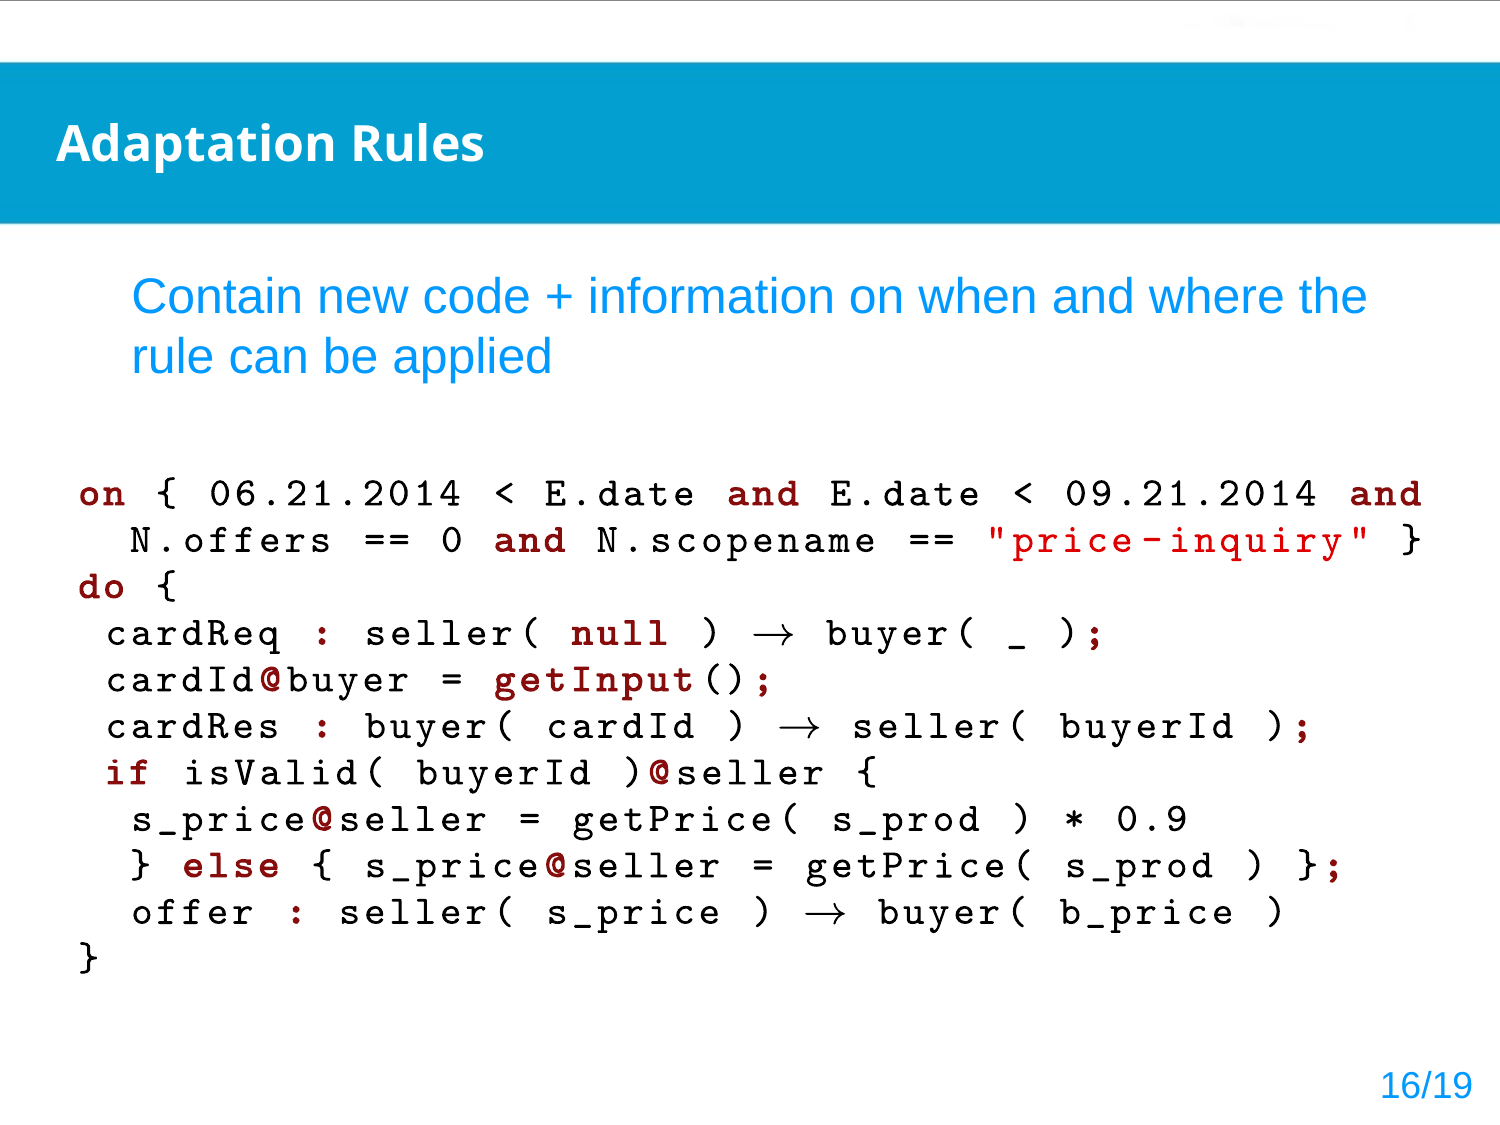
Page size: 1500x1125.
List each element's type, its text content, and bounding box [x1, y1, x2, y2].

picture [0, 223, 1500, 1125]
picture [0, 0, 1500, 63]
list Adaptation Rules [0, 61, 1267, 222]
text_box [77, 477, 1423, 974]
list Contain new code + information on when and where the rule can be applied [75, 263, 1426, 1006]
